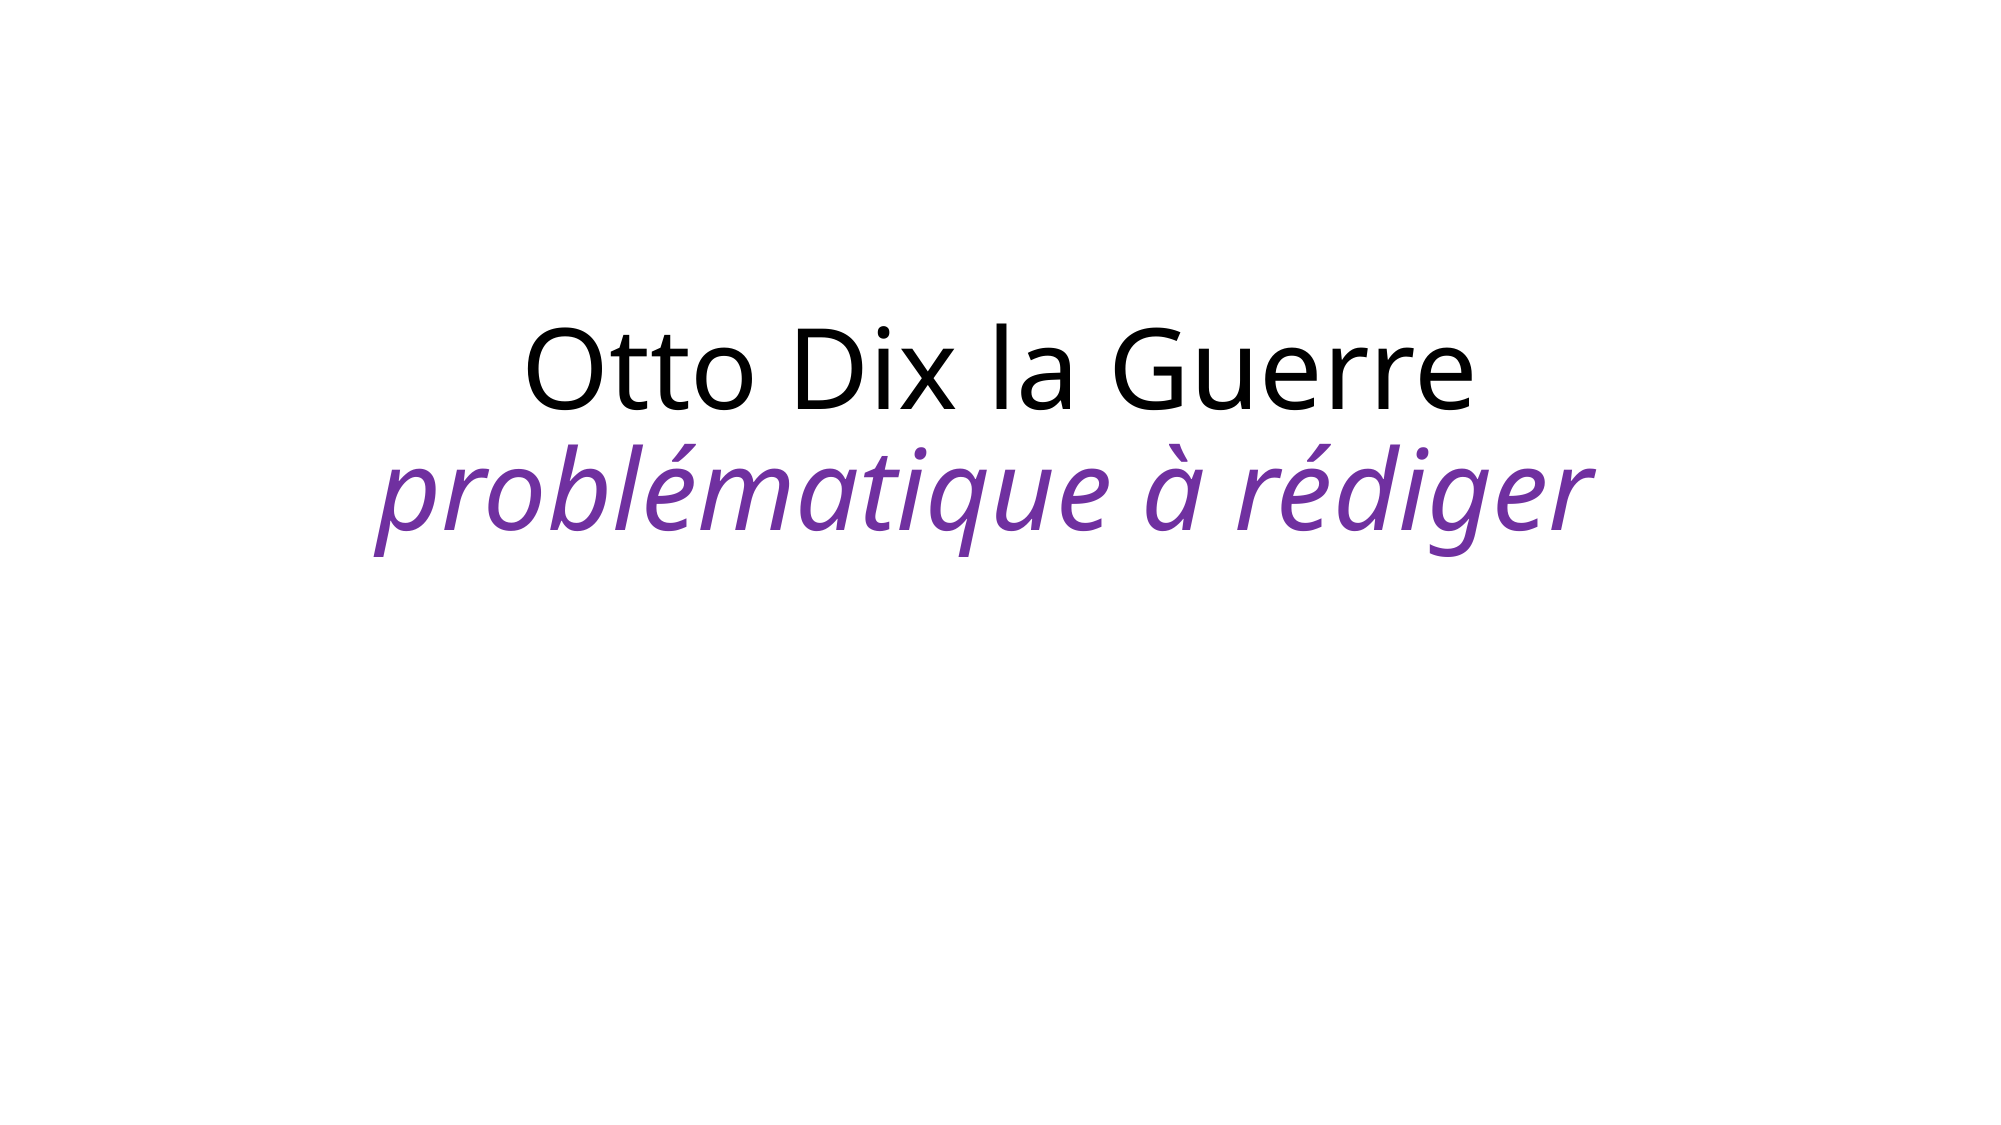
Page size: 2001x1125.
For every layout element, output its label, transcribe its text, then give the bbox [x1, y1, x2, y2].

title Otto Dix la Guerre problématique à rédiger [249, 170, 1750, 563]
